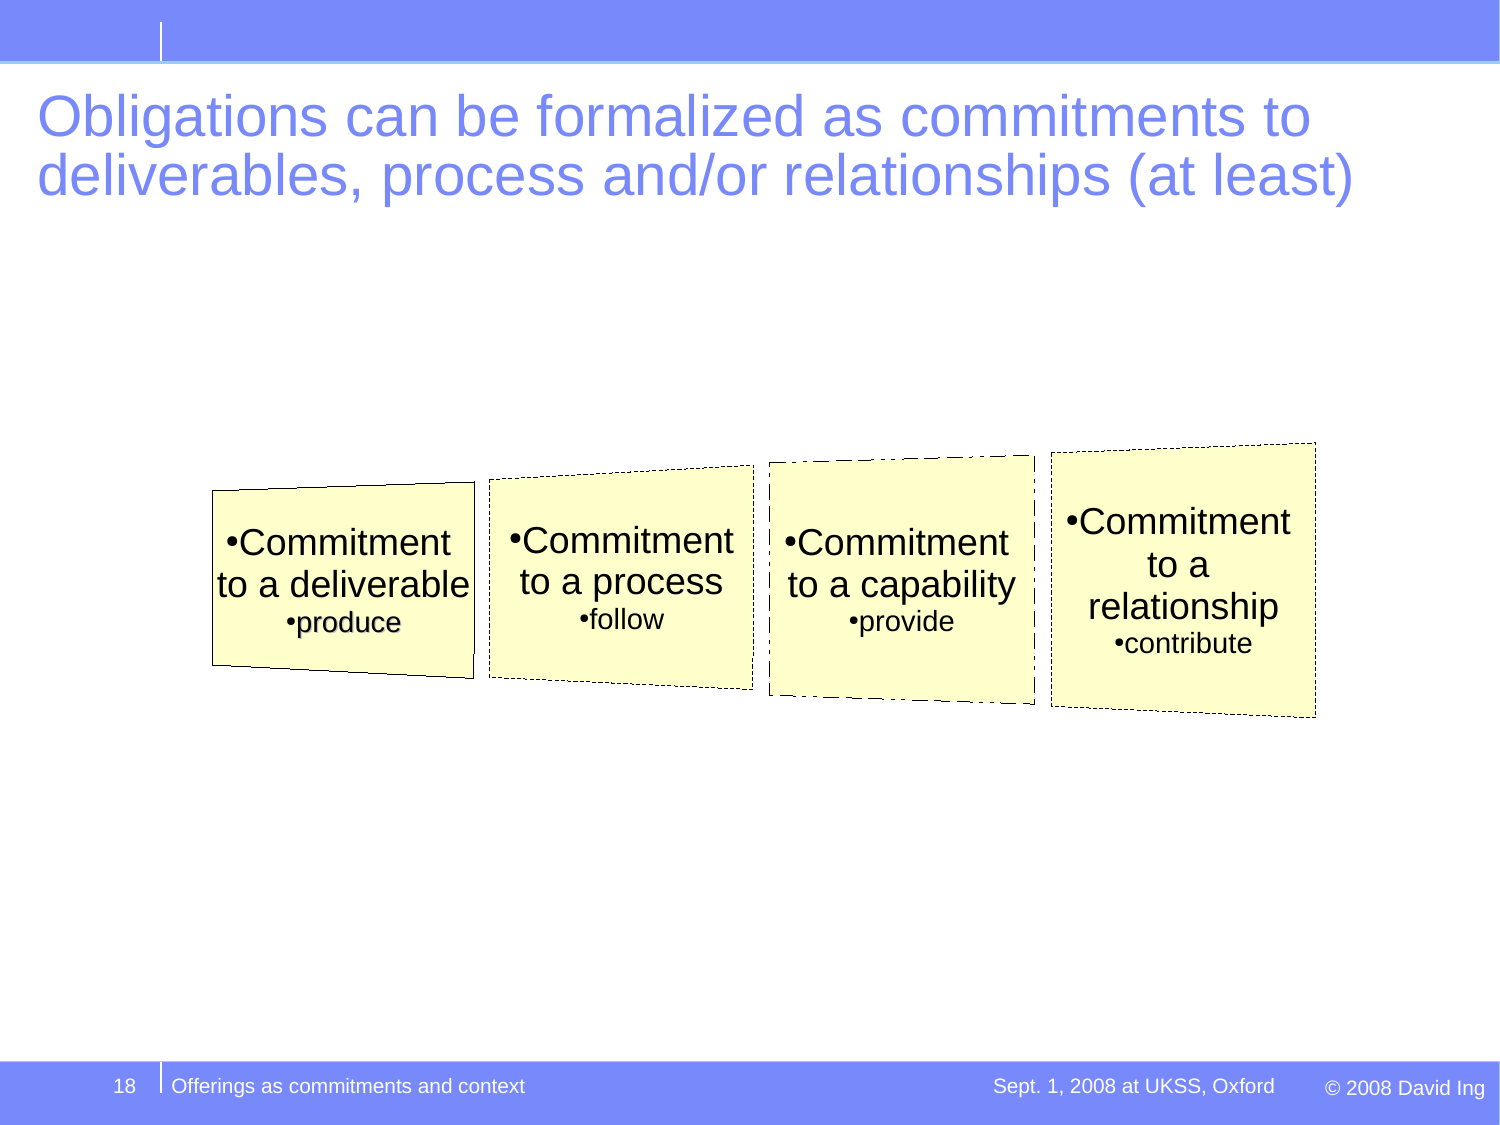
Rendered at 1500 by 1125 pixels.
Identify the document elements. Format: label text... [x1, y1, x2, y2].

text_box Commitment to a process follow [489, 465, 754, 690]
title Obligations can be formalized as commitments to deliverables, process and/or relationships (at least) [37, 90, 1463, 209]
text_box Commitment to a capability provide [769, 455, 1035, 705]
text_box Commitment to a relationship contribute [1051, 442, 1316, 718]
text_box Commitment to a deliverable produce [212, 481, 475, 679]
